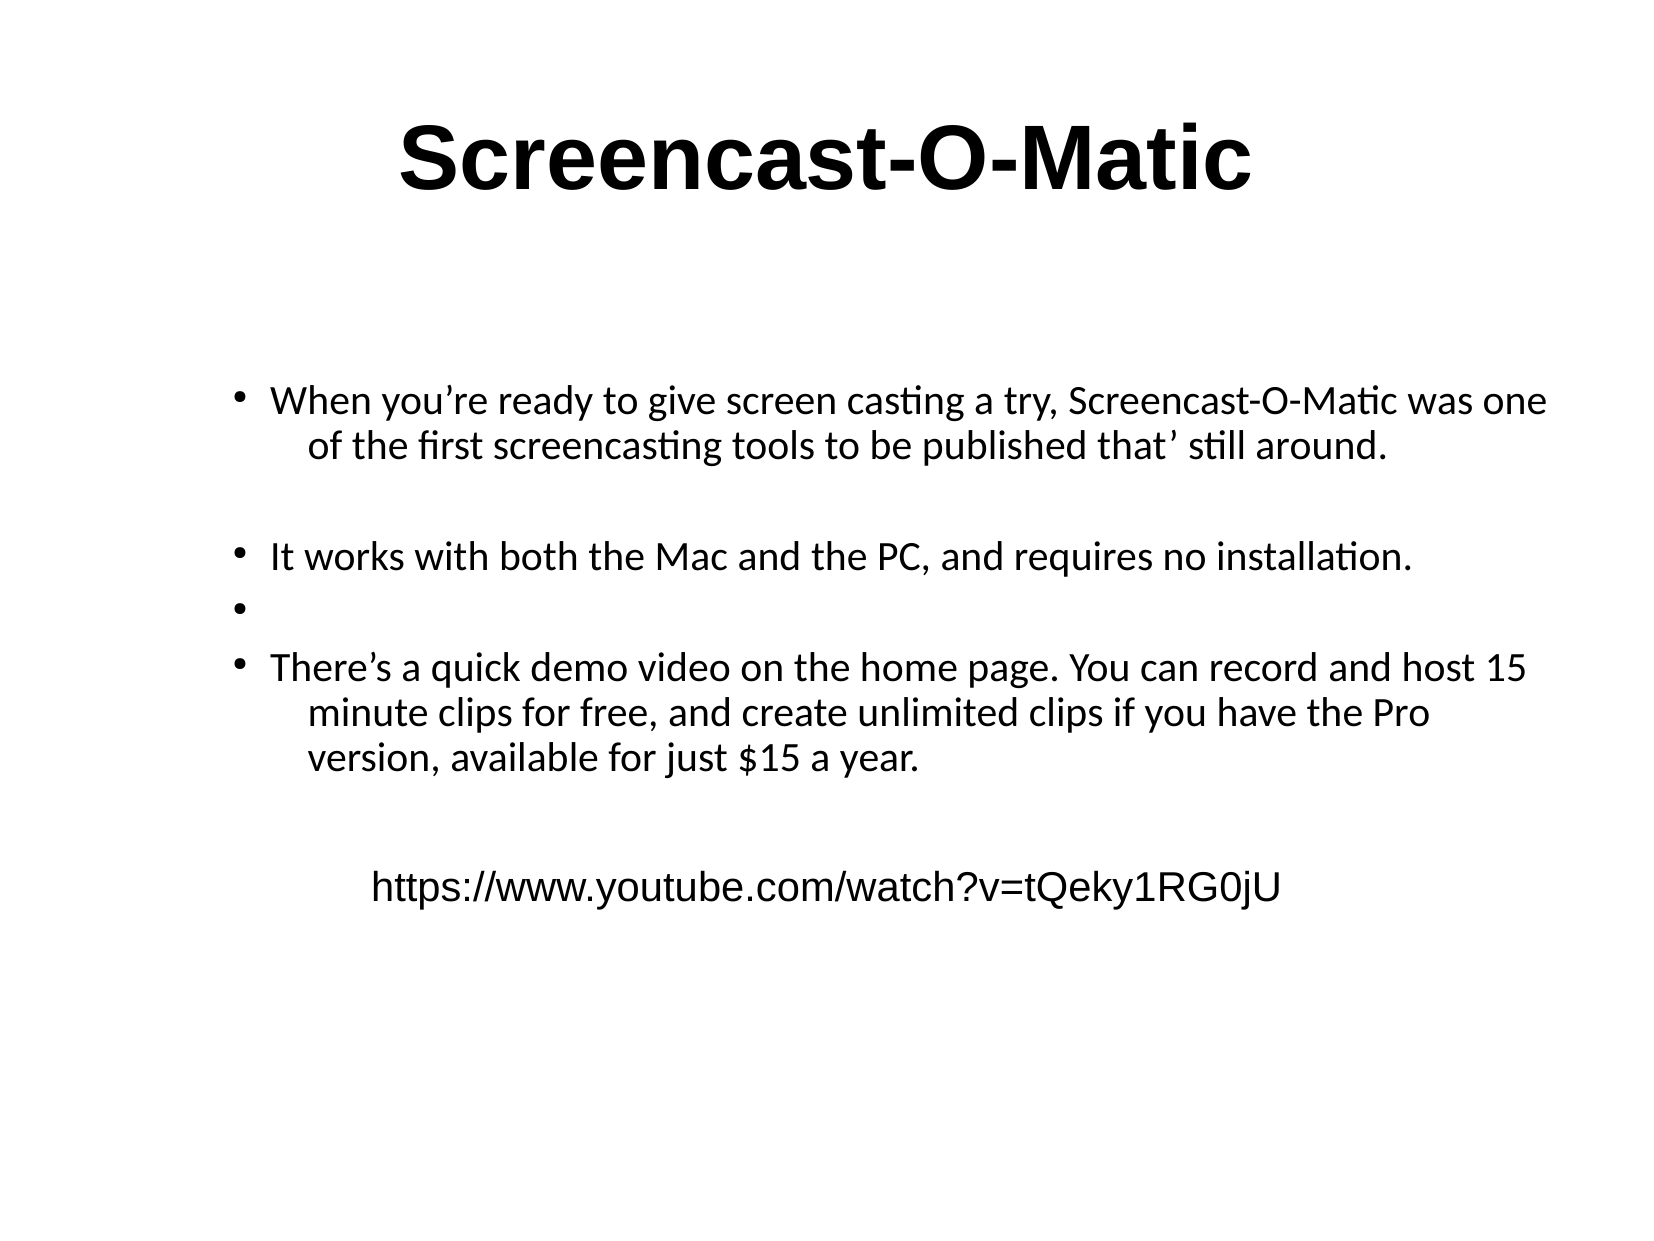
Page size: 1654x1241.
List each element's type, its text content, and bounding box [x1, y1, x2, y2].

title Screencast-O-Matic [82, 49, 1571, 257]
list When you’re ready to give screen casting a try, Screencast-O-Matic was one of the first screencasting tools to be published that’ still around. It works with both the Mac and the PC, and requires no installation. There’s a quick demo video on the home page. You can record and host 15 minute clips for free, and create unlimited clips if you have the Pro version, available for just $15 a year. https://www.youtube.com/watch?v=tQeky1RG0jU [82, 378, 1571, 1010]
